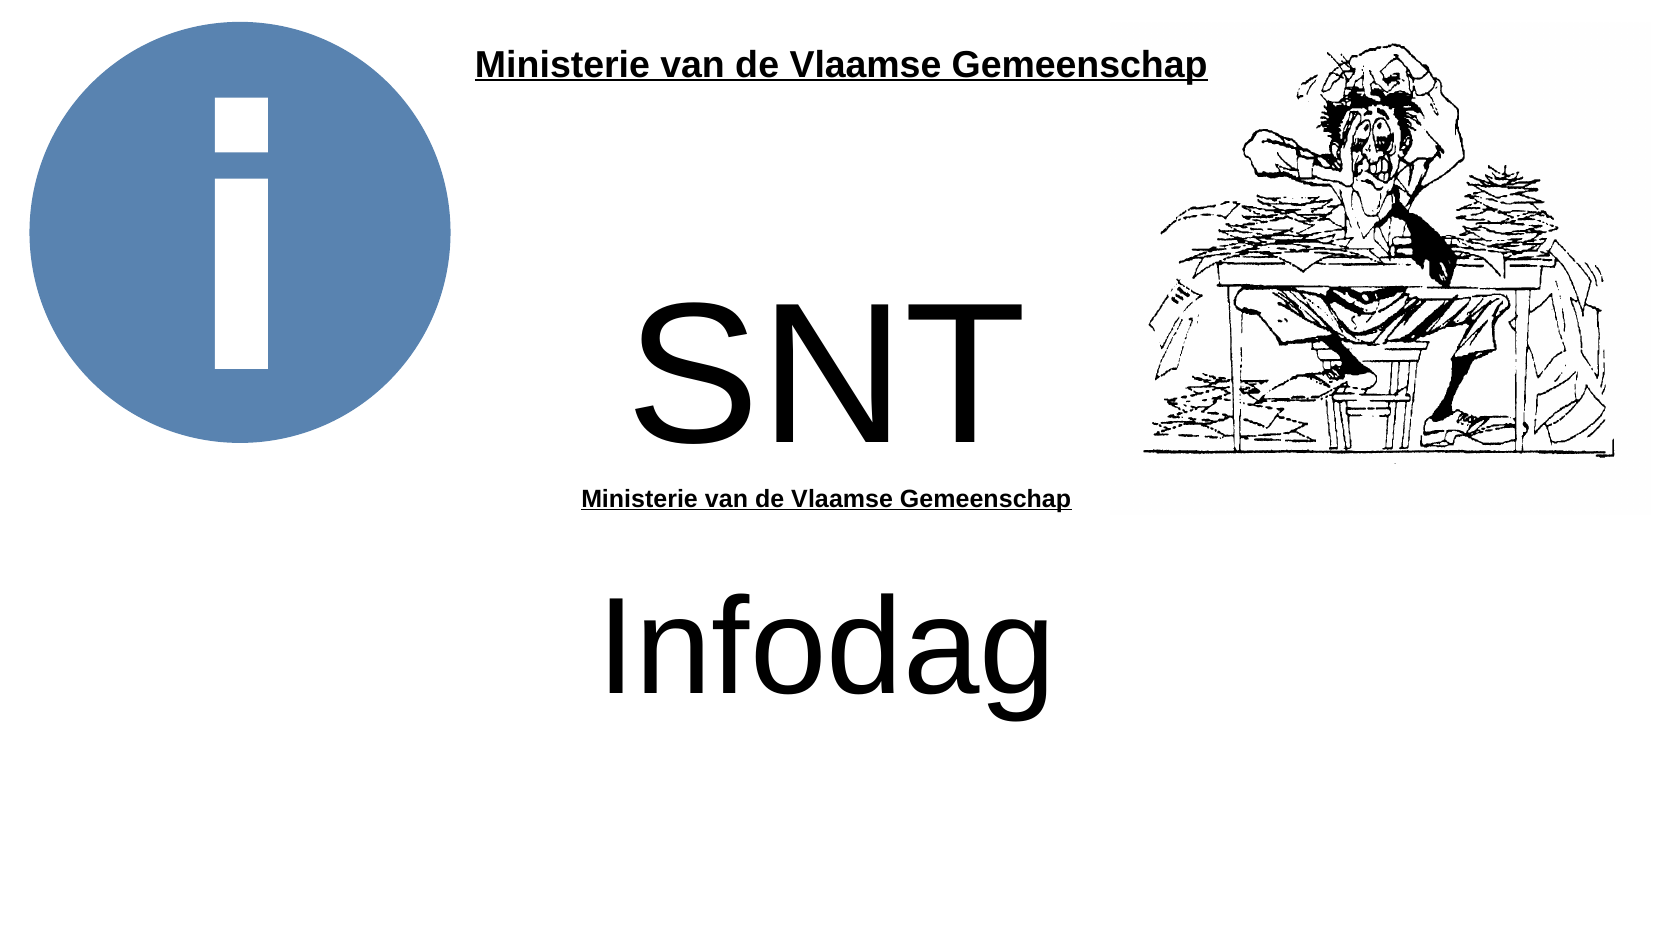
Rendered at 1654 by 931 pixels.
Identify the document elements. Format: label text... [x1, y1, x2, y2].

picture [1110, 22, 1651, 515]
text_box Ministerie van de Vlaamse Gemeenschap [413, 29, 1270, 99]
subtitle Infodag [82, 375, 1571, 916]
text_box [29, 21, 451, 443]
title SNT Ministerie van de Vlaamse Gemeenschap [396, 194, 1110, 375]
